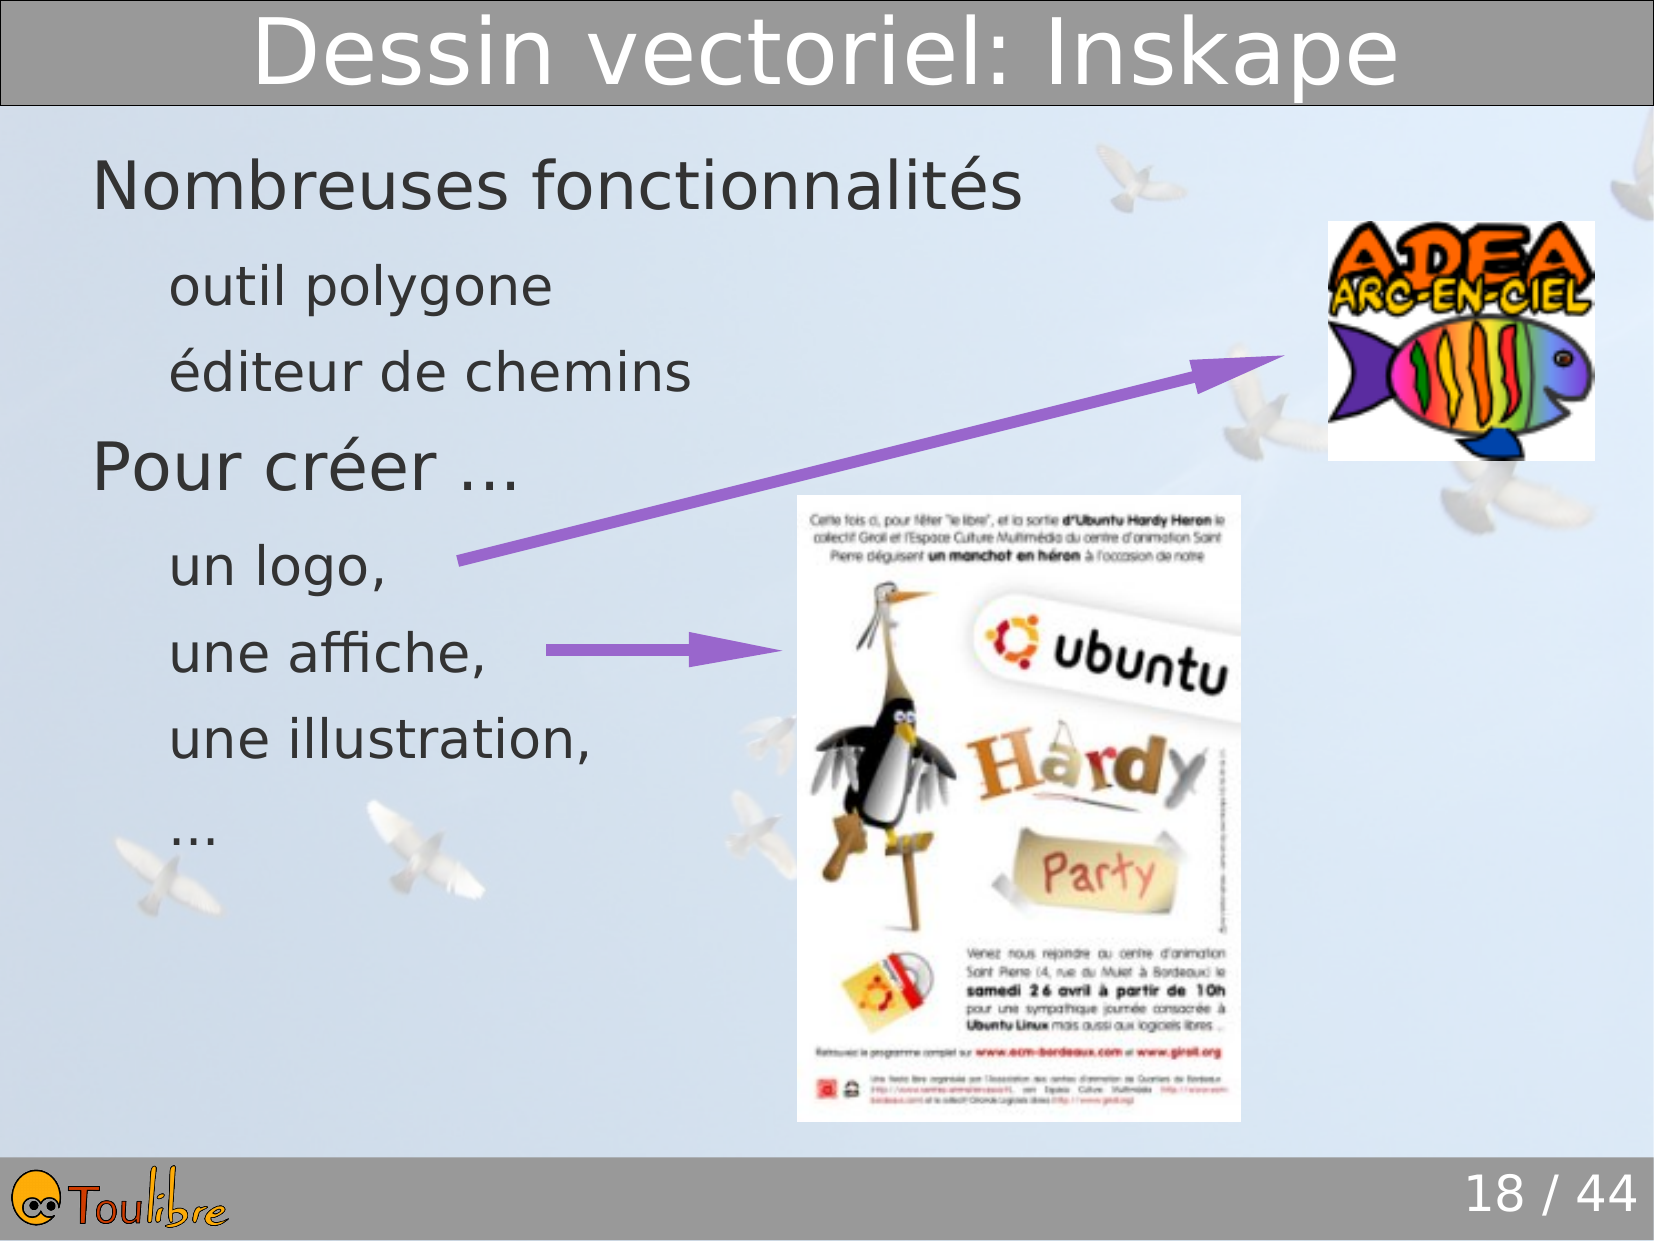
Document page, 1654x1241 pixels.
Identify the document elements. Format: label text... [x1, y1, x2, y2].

title Dessin vectoriel: Inskape [0, 0, 1654, 107]
picture [797, 495, 1241, 1123]
picture [11, 1165, 229, 1228]
picture [1328, 221, 1595, 461]
list Nombreuses fonctionnalités outil polygone éditeur de chemins Pour créer ... un logo, une affiche, une illustration, ... [73, 147, 1595, 1094]
